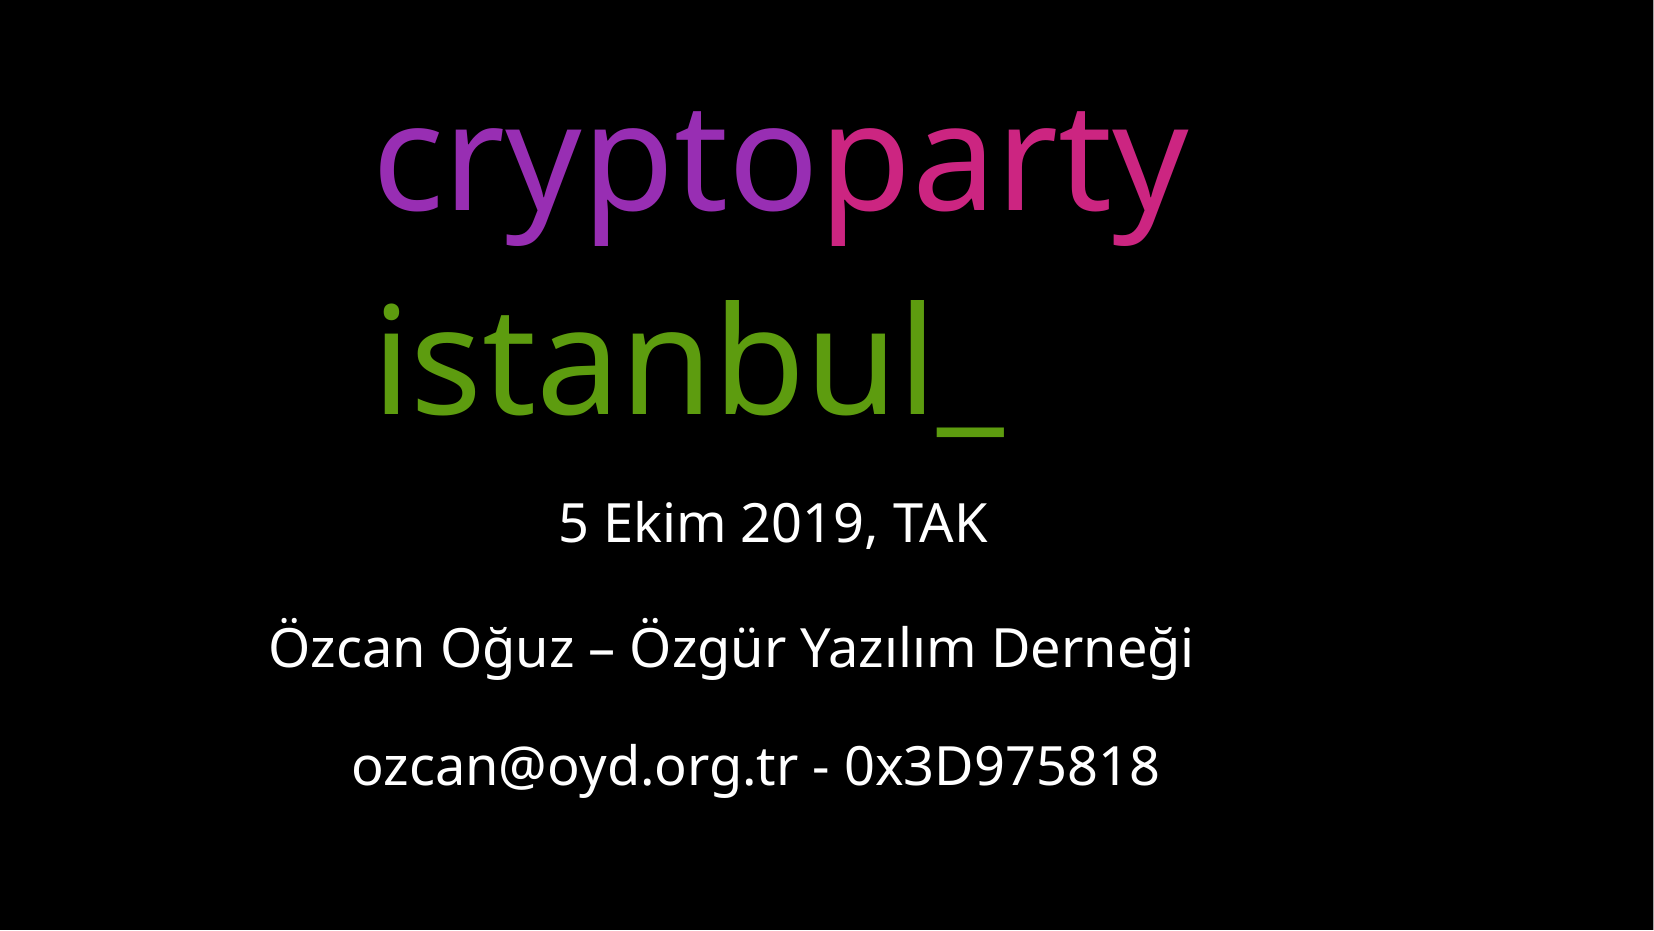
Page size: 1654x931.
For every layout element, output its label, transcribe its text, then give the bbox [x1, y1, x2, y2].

title cryptoparty istanbul_ [372, 47, 1282, 461]
text_box ozcan@oyd.org.tr - 0x3D975818 [336, 720, 1317, 799]
text_box 5 Ekim 2019, TAK [543, 476, 1111, 556]
text_box Özcan Oğuz – Özgür Yazılım Derneği [253, 602, 1400, 686]
